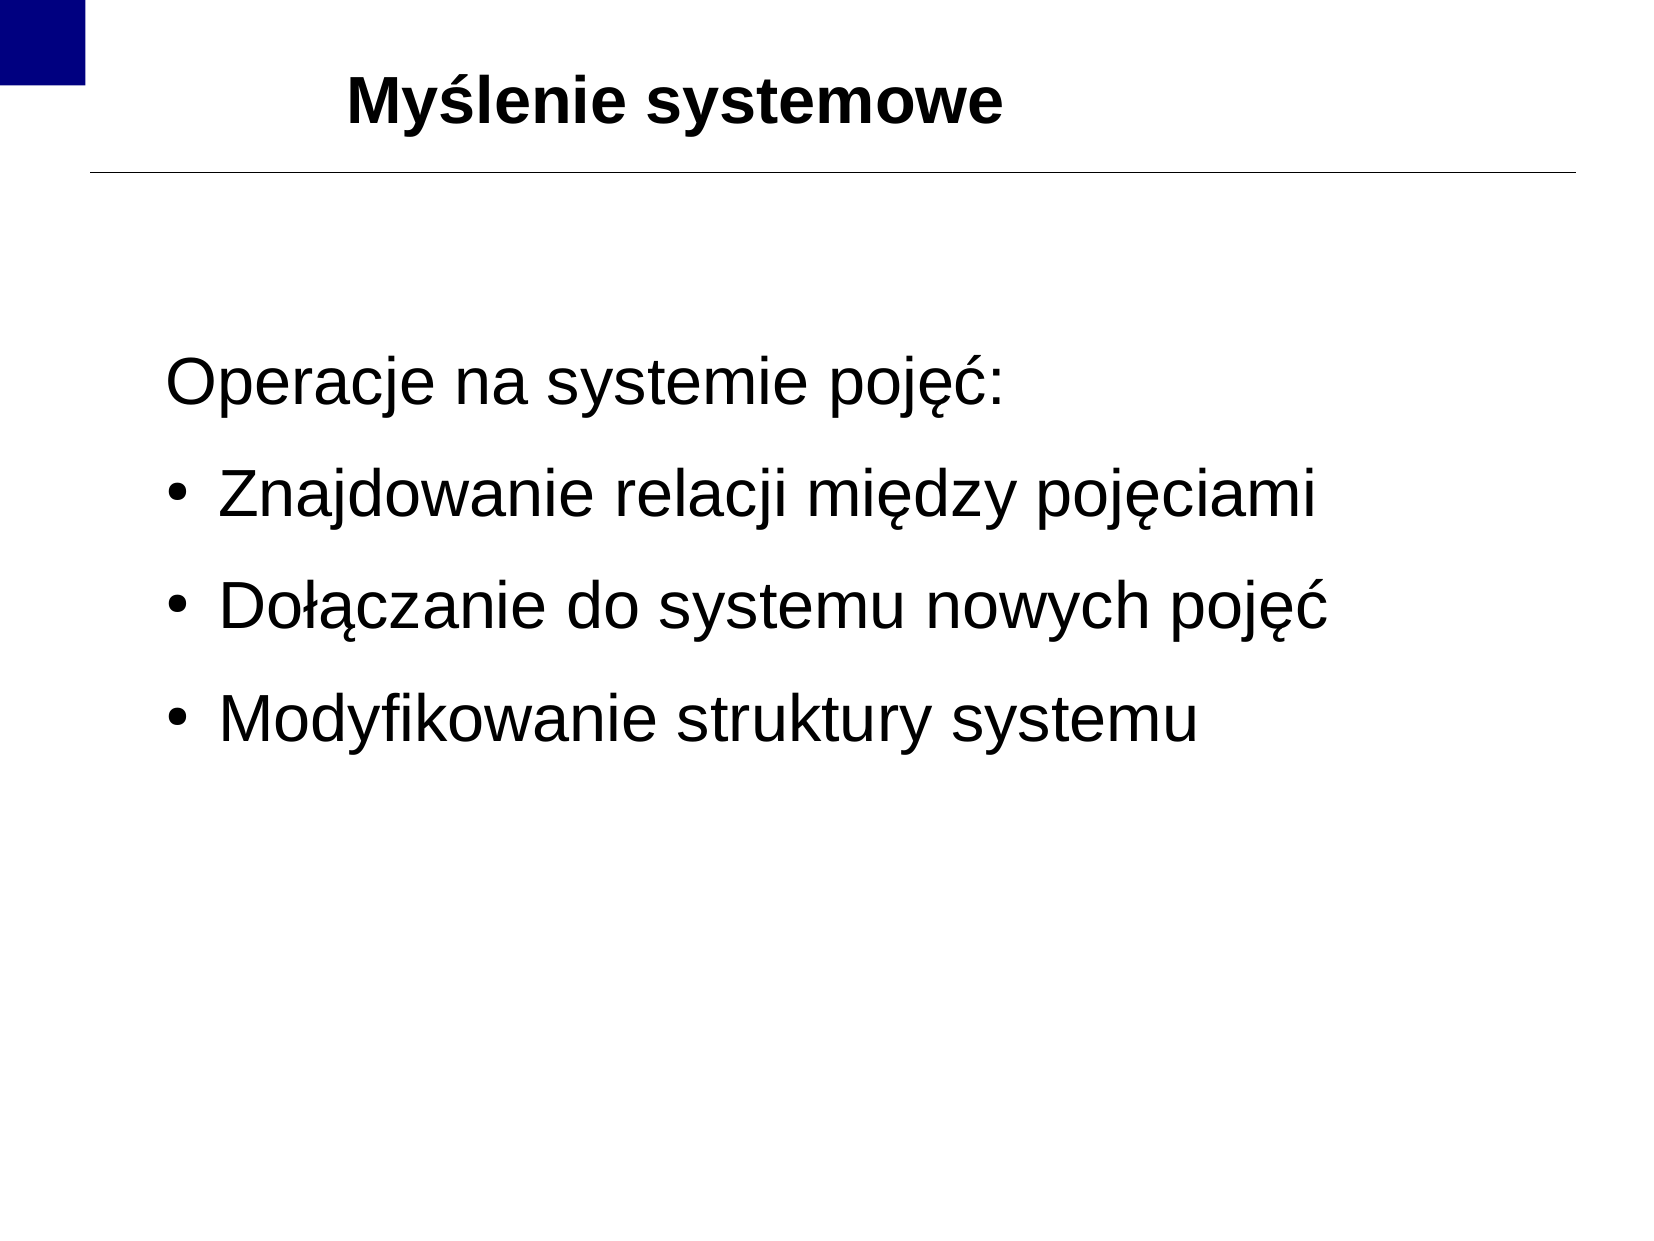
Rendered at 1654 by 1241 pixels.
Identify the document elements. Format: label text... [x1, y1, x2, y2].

text_box Myślenie systemowe [331, 56, 1549, 149]
text_box [0, 0, 86, 86]
text_box Operacje na systemie pojęć: Znajdowanie relacji między pojęciami Dołączanie do systemu nowych pojęć Modyfikowanie struktury systemu [150, 299, 1491, 742]
